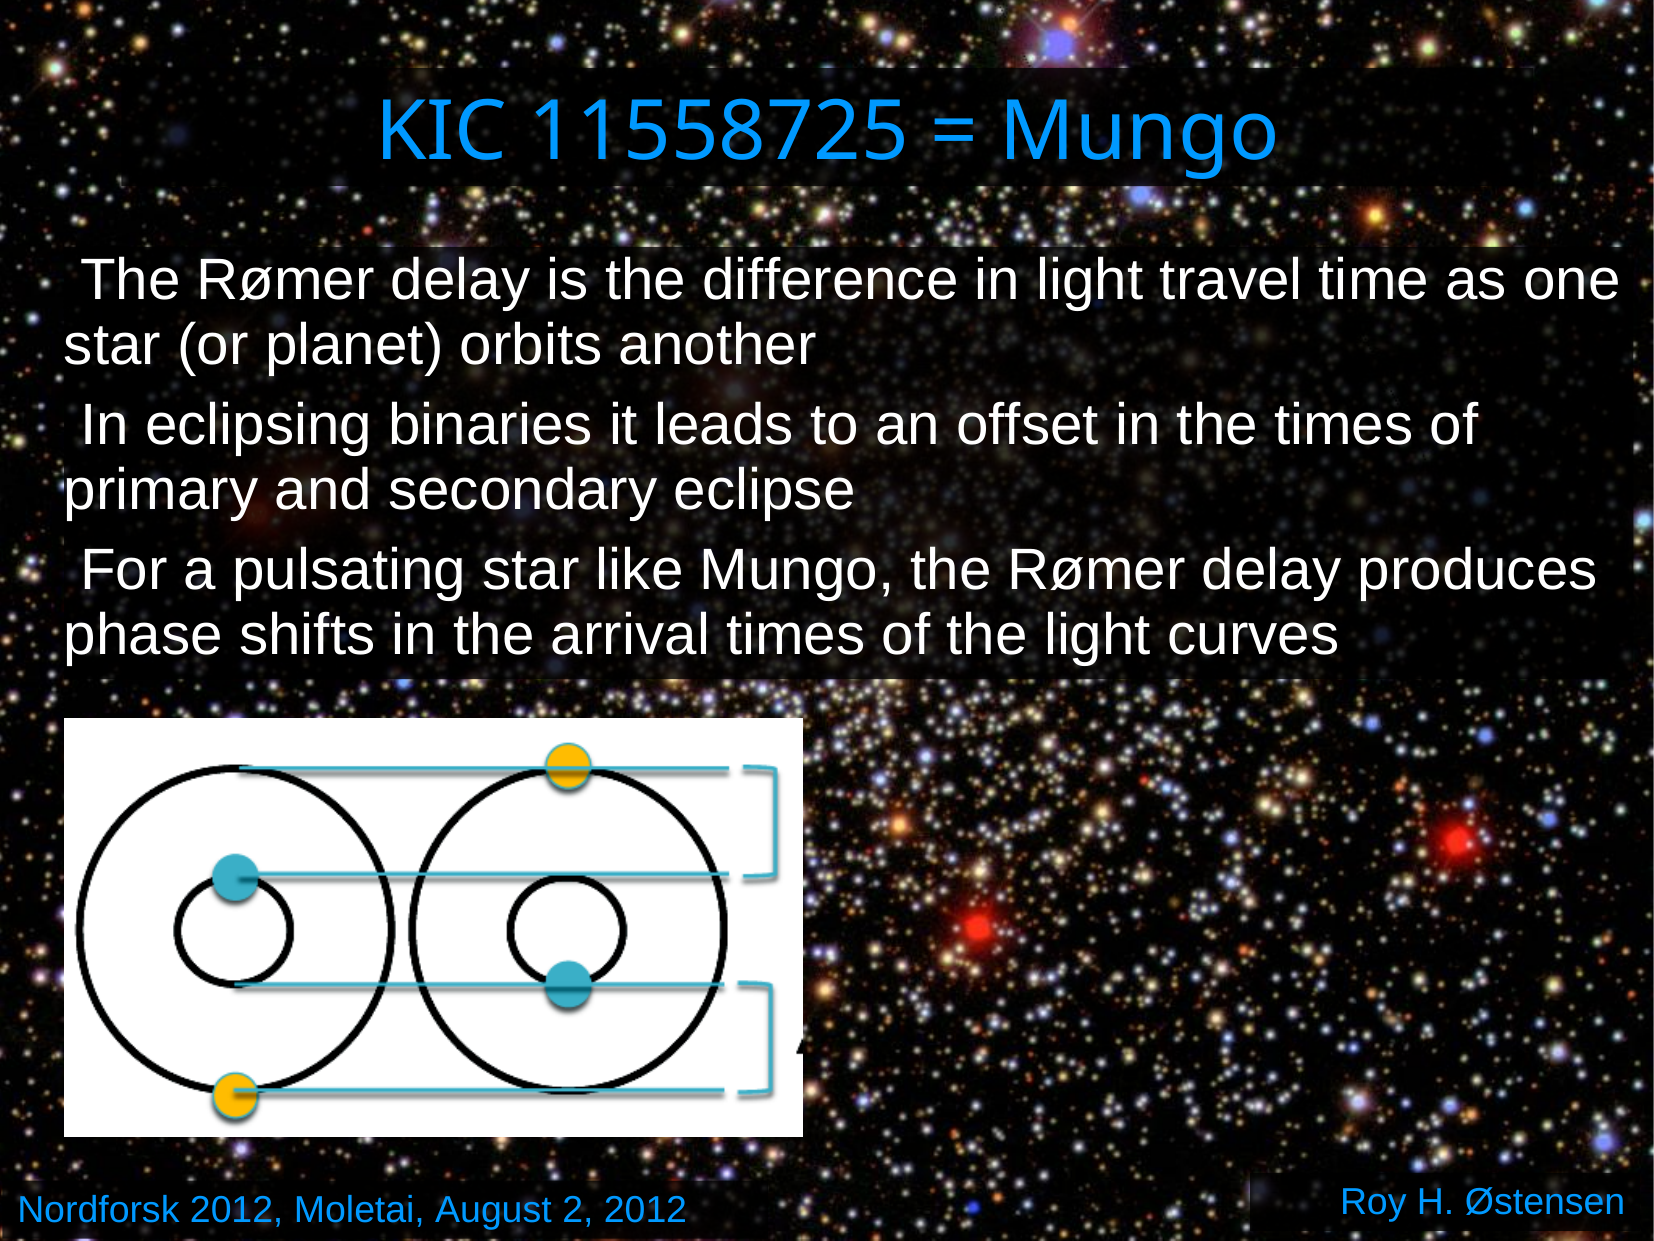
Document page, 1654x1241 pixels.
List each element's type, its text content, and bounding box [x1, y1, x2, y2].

picture [0, 0, 1654, 1241]
list The Rømer delay is the difference in light travel time as one star (or planet) orbits another In eclipsing binaries it leads to an offset in the times of primary and secondary eclipse For a pulsating star like Mungo, the Rømer delay produces phase shifts in the arrival times of the light curves [64, 246, 1634, 680]
title KIC 11558725 = Mungo [121, 75, 1534, 179]
